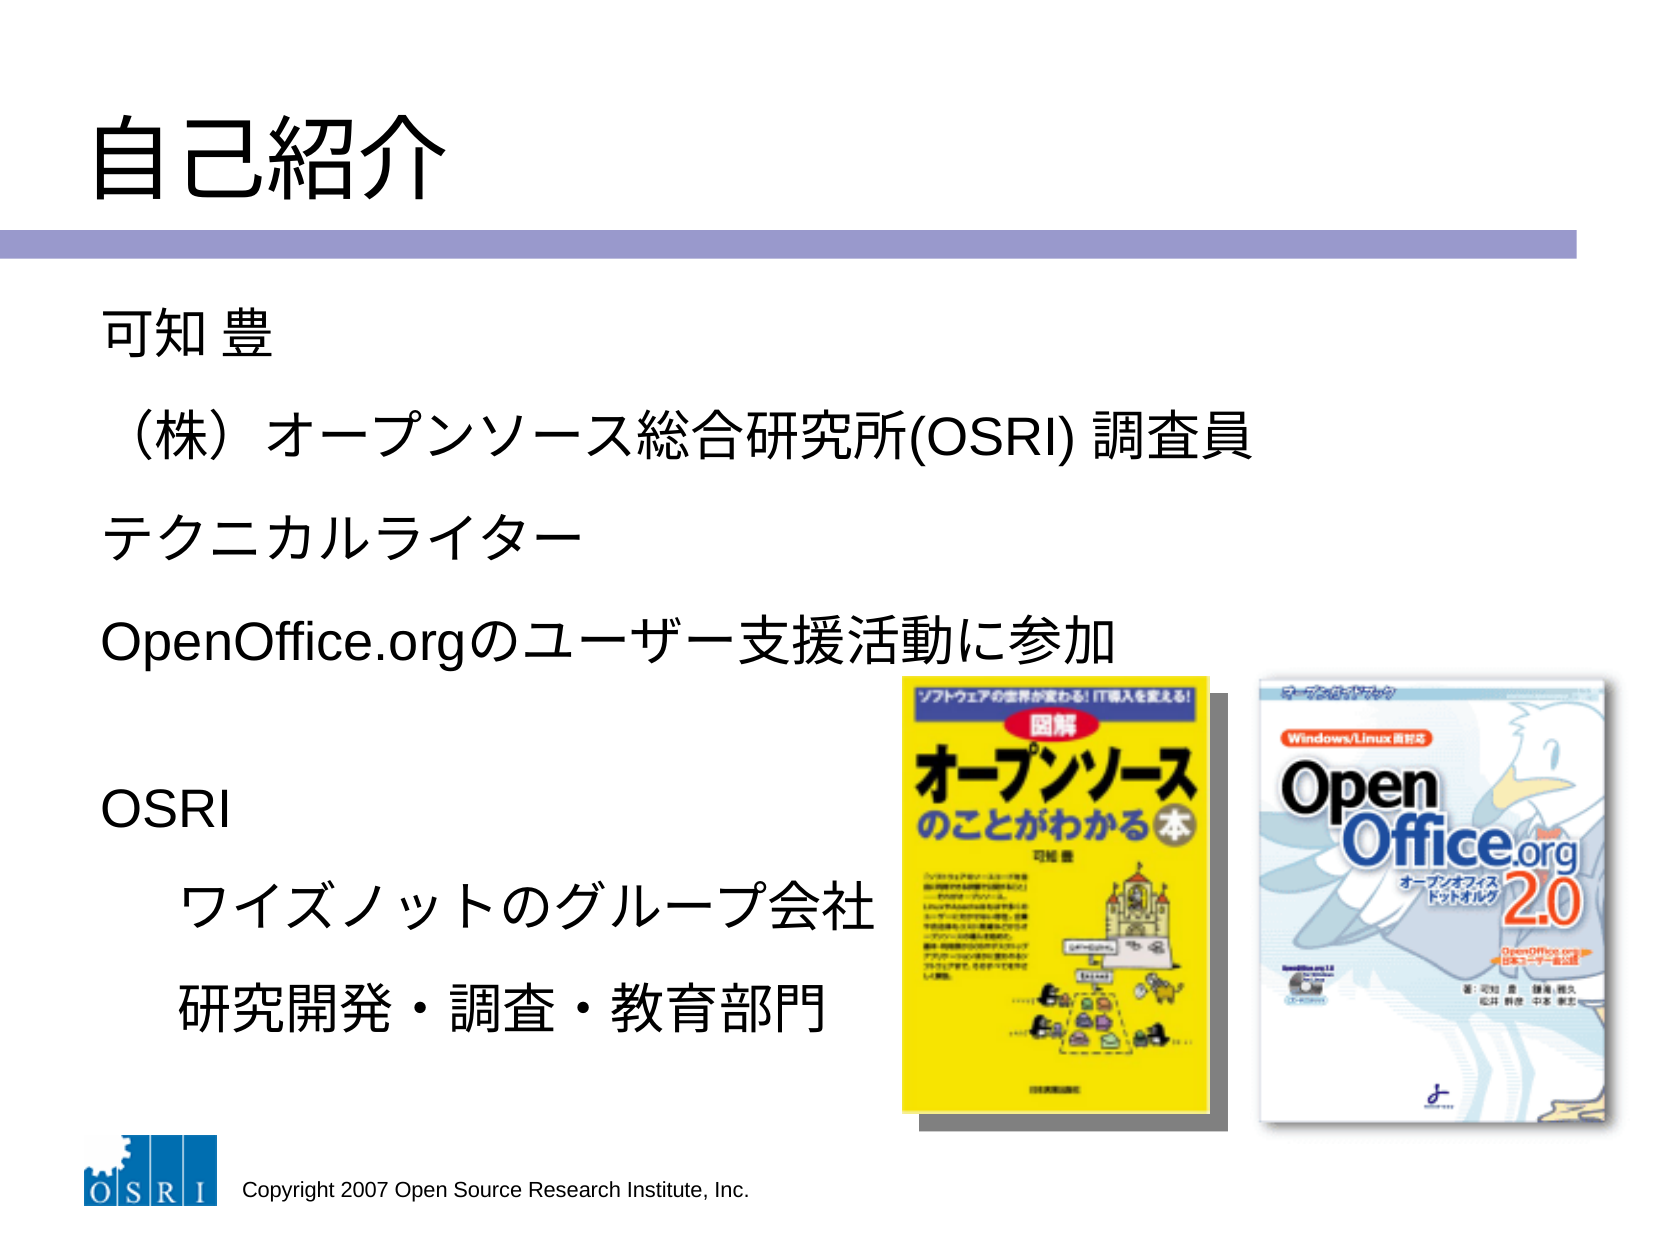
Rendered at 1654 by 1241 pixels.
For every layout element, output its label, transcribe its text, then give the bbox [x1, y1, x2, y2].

picture [84, 1135, 217, 1206]
list 可知 豊 （株）オープンソース総合研究所(OSRI) 調査員 テクニカルライター OpenOffice.orgのユーザー支援活動に参加 OSRI ワイズノットのグループ会社 研究開発・調査・教育部門 [82, 290, 1571, 1109]
picture [1250, 666, 1630, 1144]
title 自己紹介 [82, 49, 1571, 257]
picture [902, 676, 1210, 1114]
